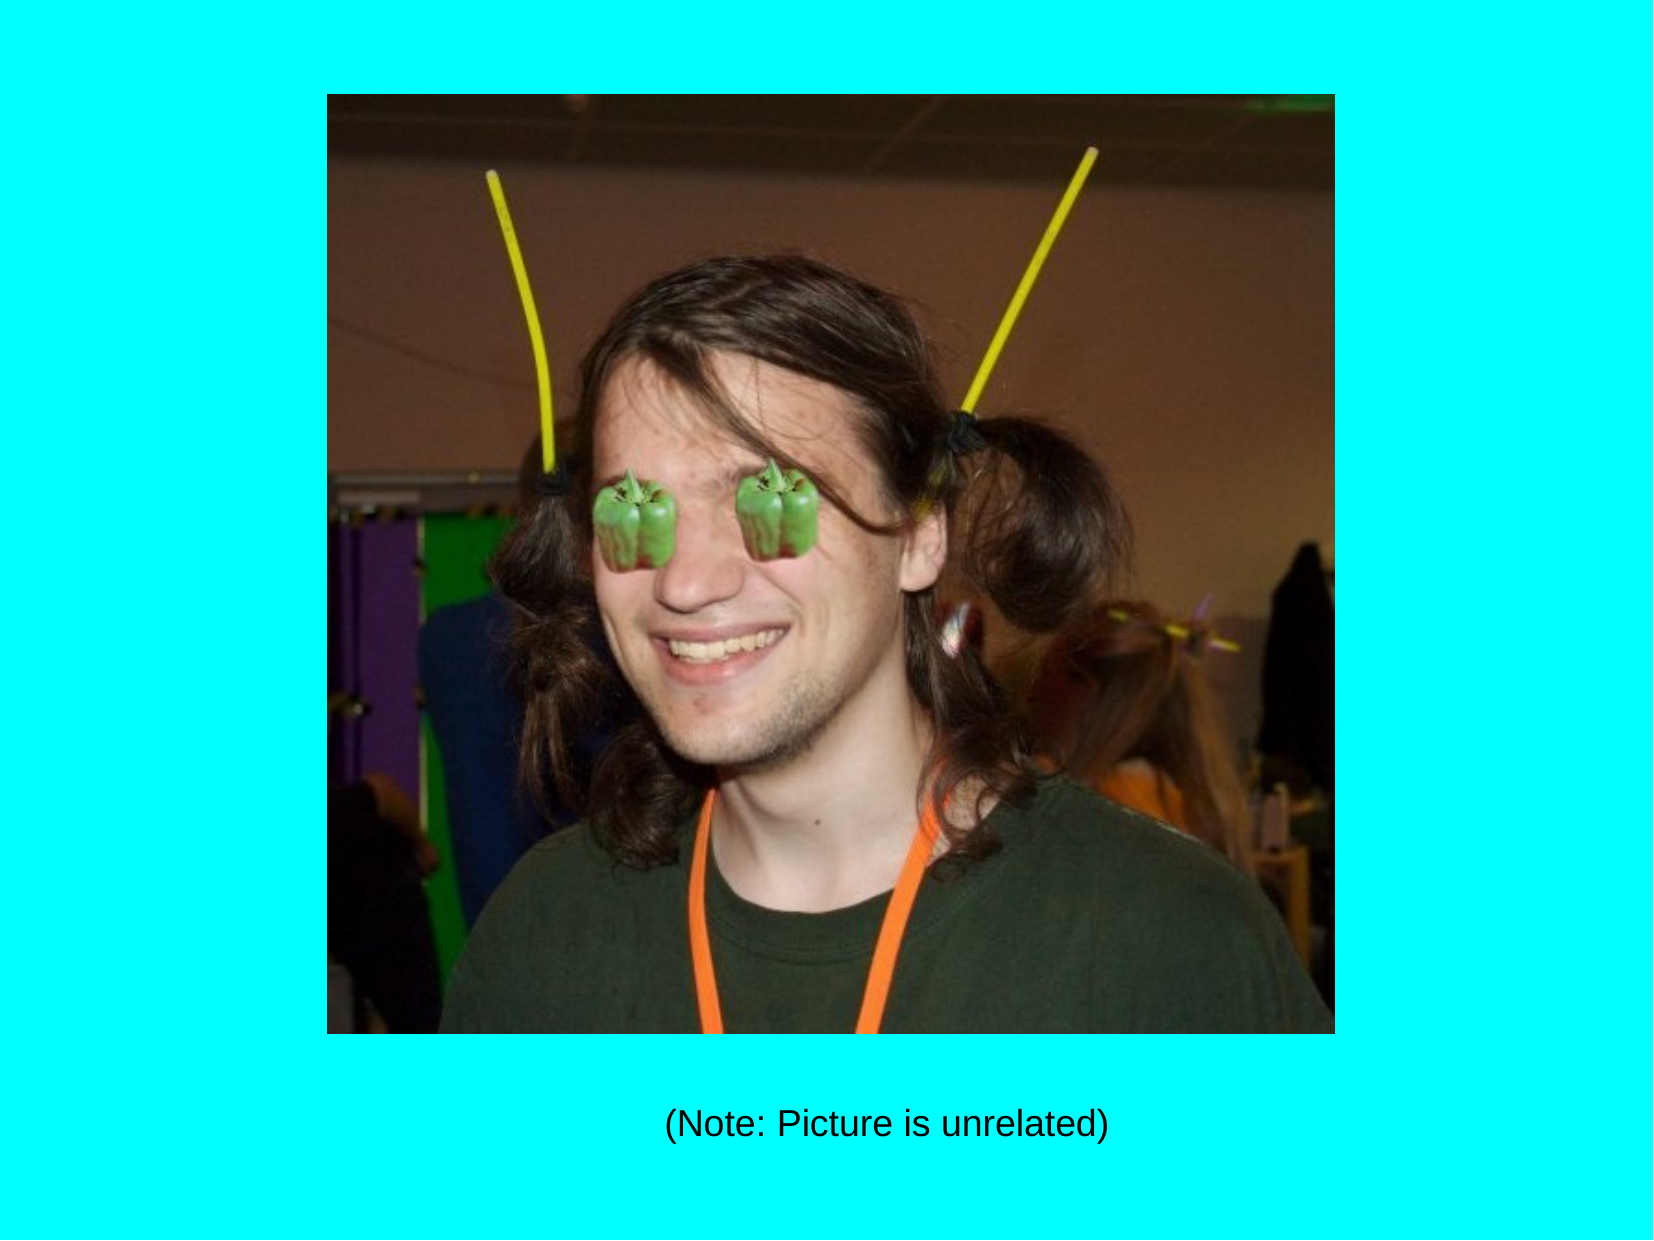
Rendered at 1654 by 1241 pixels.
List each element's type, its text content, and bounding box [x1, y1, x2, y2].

text_box (Note: Picture is unrelated) [649, 1094, 1565, 1152]
picture [327, 94, 1335, 1034]
